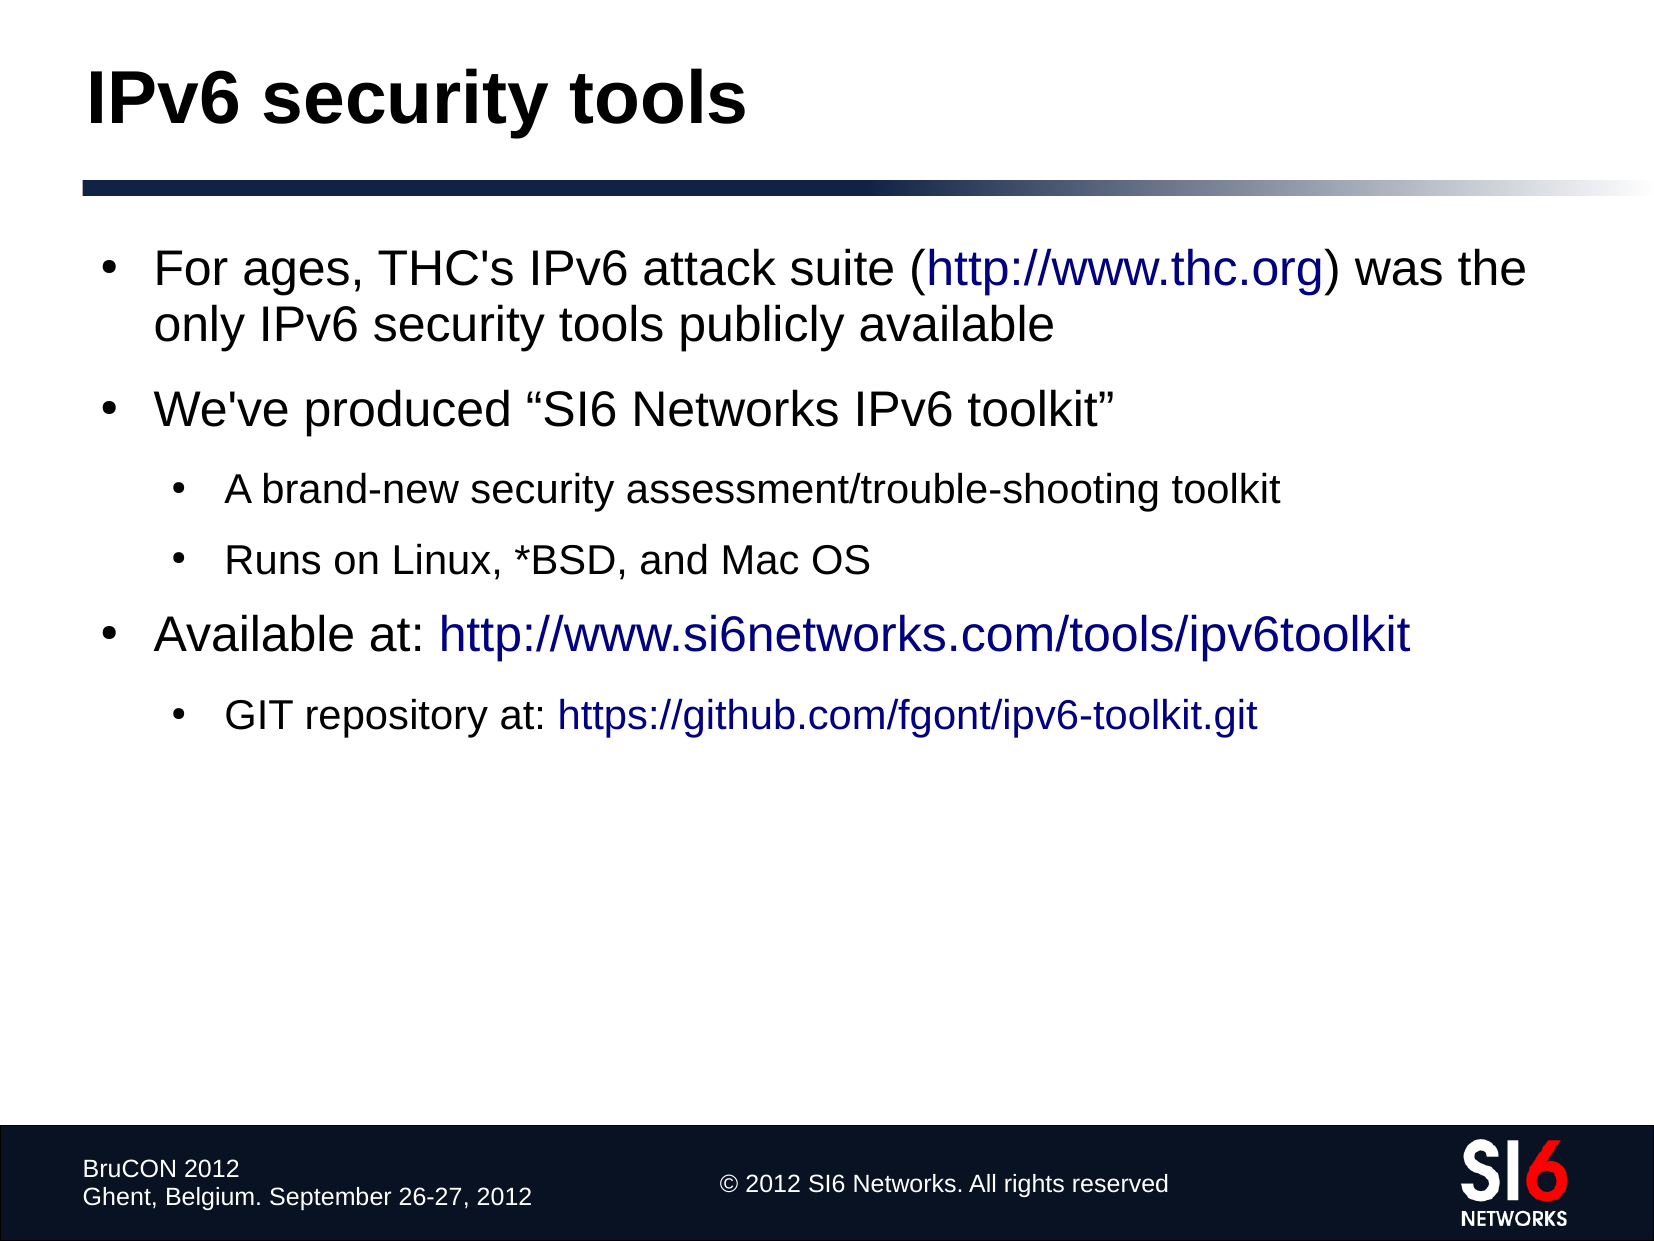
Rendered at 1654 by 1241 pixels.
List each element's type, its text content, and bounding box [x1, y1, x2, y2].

title IPv6 security tools [86, 30, 1576, 166]
list For ages, THC's IPv6 attack suite (http://www.thc.org) was the only IPv6 security tools publicly available We've produced “SI6 Networks IPv6 toolkit” A brand-new security assessment/trouble-shooting toolkit Runs on Linux, *BSD, and Mac OS Available at: http://www.si6networks.com/tools/ipv6toolkit GIT repository at: https://github.com/fgont/ipv6-toolkit.git [82, 240, 1571, 1059]
picture [1461, 1139, 1567, 1226]
